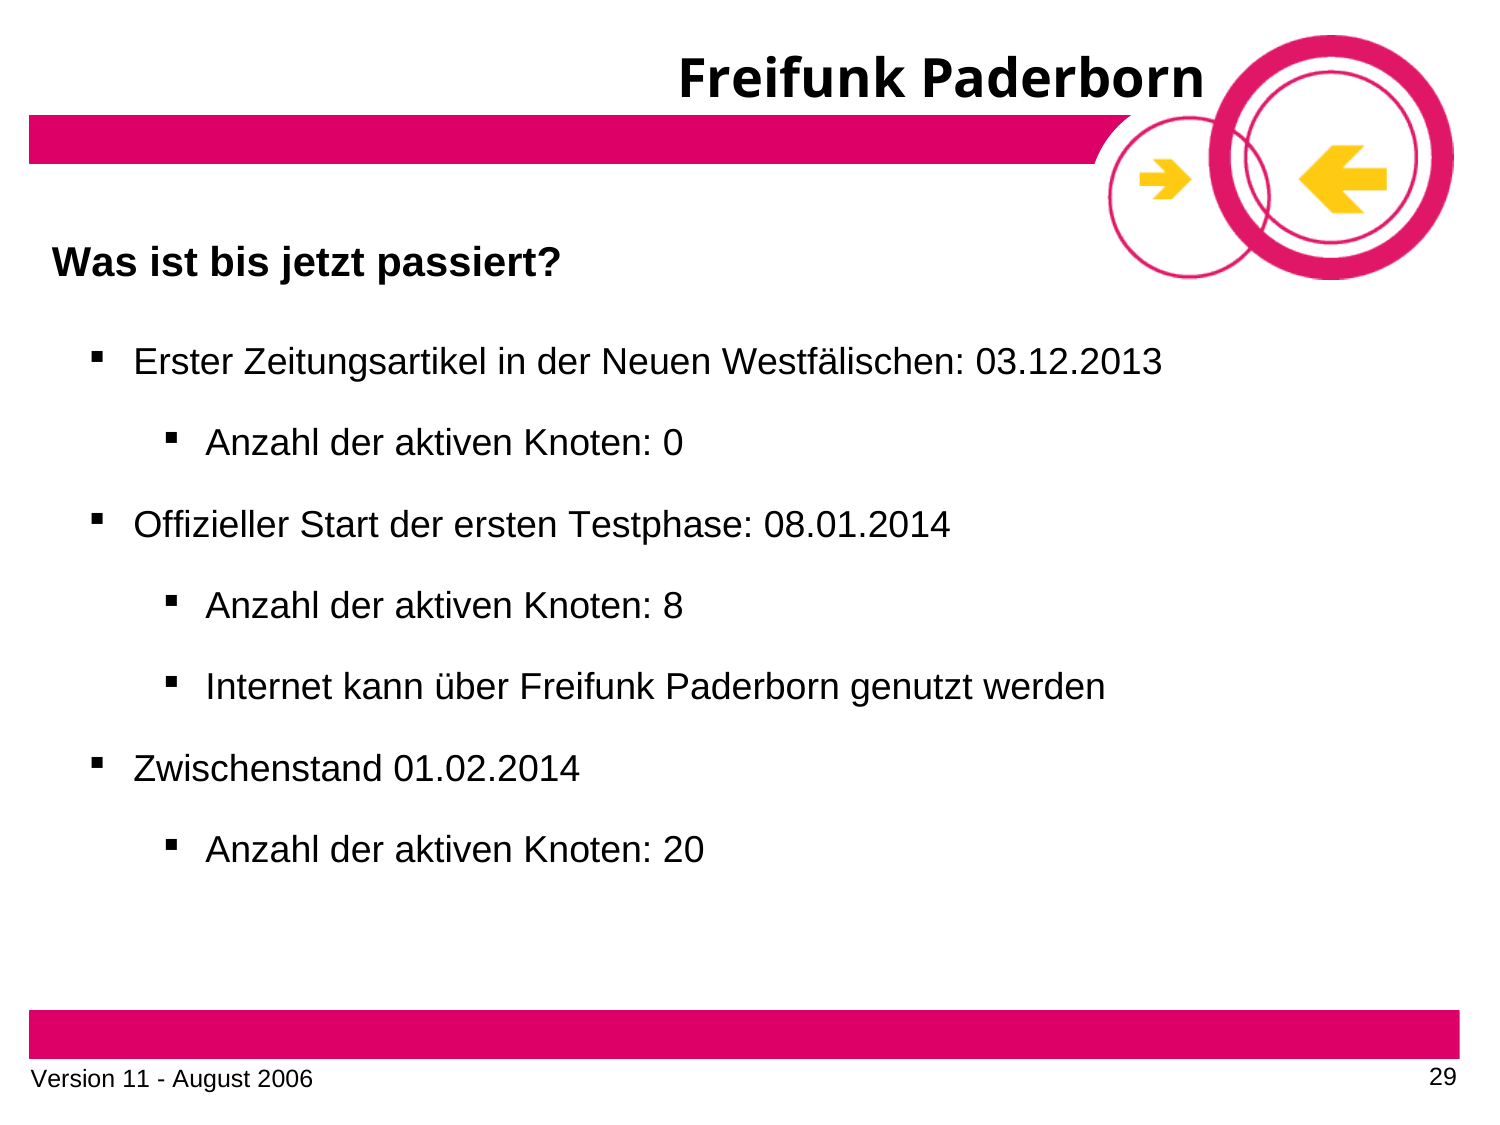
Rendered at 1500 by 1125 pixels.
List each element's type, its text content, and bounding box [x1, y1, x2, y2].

picture [1107, 35, 1454, 280]
text_box Was ist bis jetzt passiert? [51, 235, 1045, 395]
text_box Erster Zeitungsartikel in der Neuen Westfälischen: 03.12.2013 Anzahl der aktiven Knoten: 0 Offizieller Start der ersten Testphase: 08.01.2014 Anzahl der aktiven Knoten: 8 Internet kann über Freifunk Paderborn genutzt werden Zwischenstand 01.02.2014 Anzahl der aktiven Knoten: 20 [59, 337, 1288, 976]
